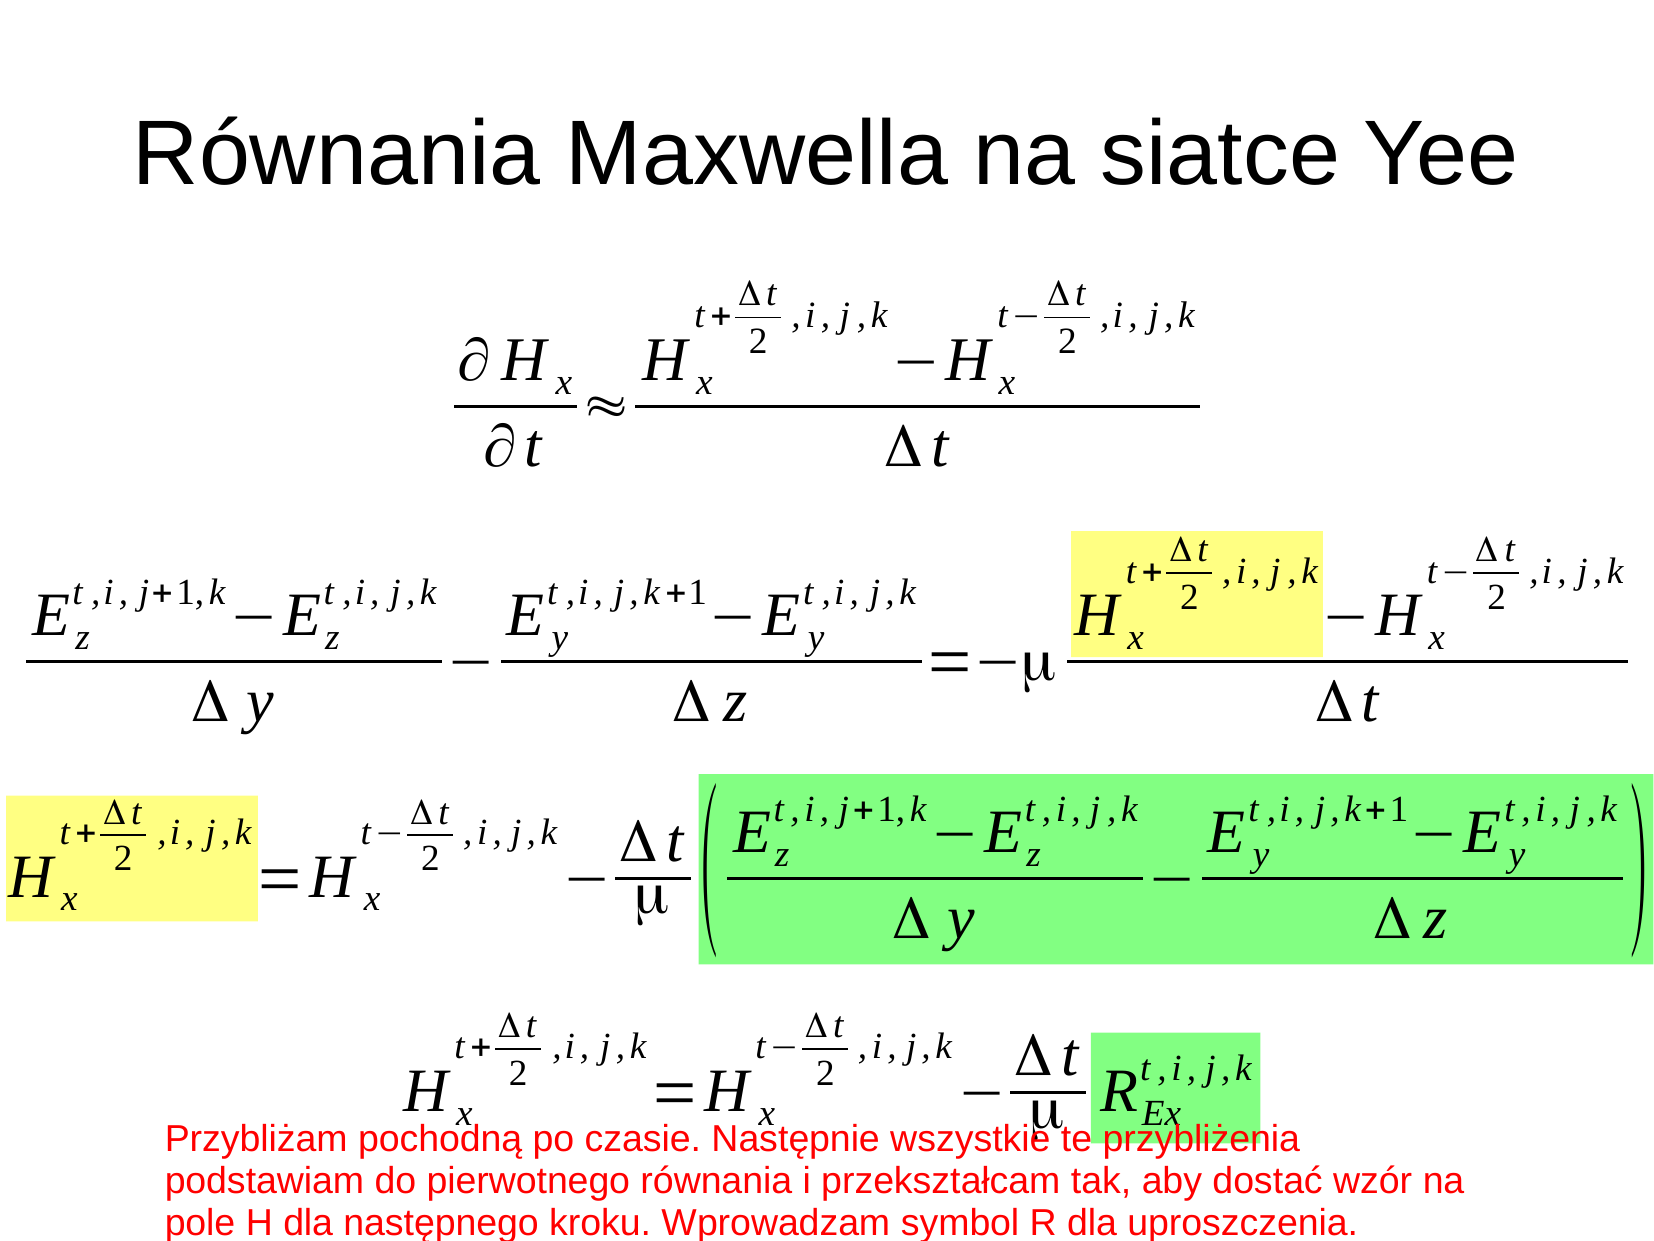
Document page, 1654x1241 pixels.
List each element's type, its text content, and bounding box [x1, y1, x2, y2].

chart [0, 780, 1654, 961]
text_box [698, 774, 1654, 780]
text_box Przybliżam pochodną po czasie. Następnie wszystkie te przybliżenia podstawiam do pierwotnego równania i przekształcam tak, aby dostać wzór na pole H dla następnego kroku. Wprowadzam symbol R dla uproszczenia. [150, 1110, 1501, 1241]
chart [16, 529, 1638, 736]
chart [393, 1005, 1261, 1110]
title Równania Maxwella na siatce Yee [82, 49, 1571, 257]
chart [444, 273, 1210, 481]
text_box [698, 961, 1654, 965]
